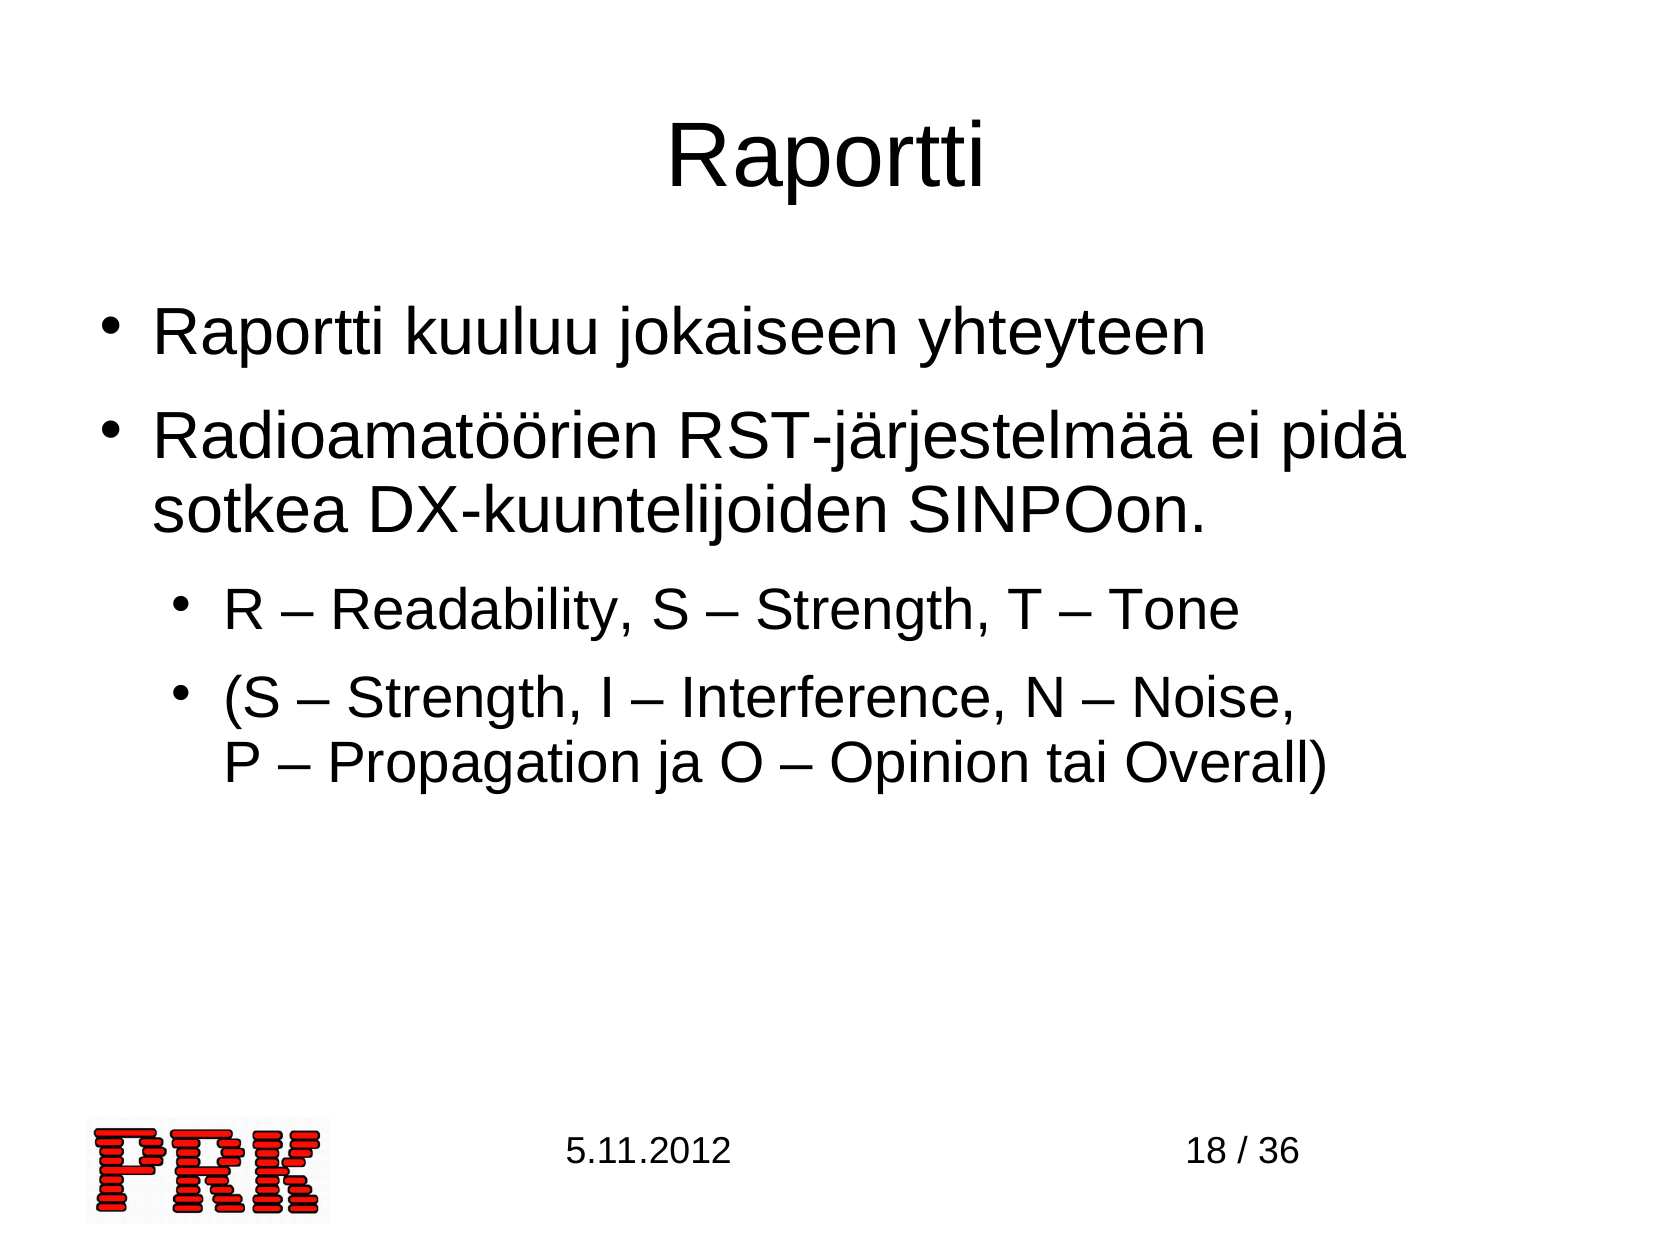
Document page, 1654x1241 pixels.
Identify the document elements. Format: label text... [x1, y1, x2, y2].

title Raportti [82, 49, 1571, 257]
list Raportti kuuluu jokaiseen yhteyteen Radioamatöörien RST-järjestelmää ei pidä sotkea DX-kuuntelijoiden SINPOon. R – Readability, S – Strength, T – Tone (S – Strength, I – Interference, N – Noise, P – Propagation ja O – Opinion tai Overall) [82, 290, 1571, 1109]
picture [87, 1117, 330, 1224]
